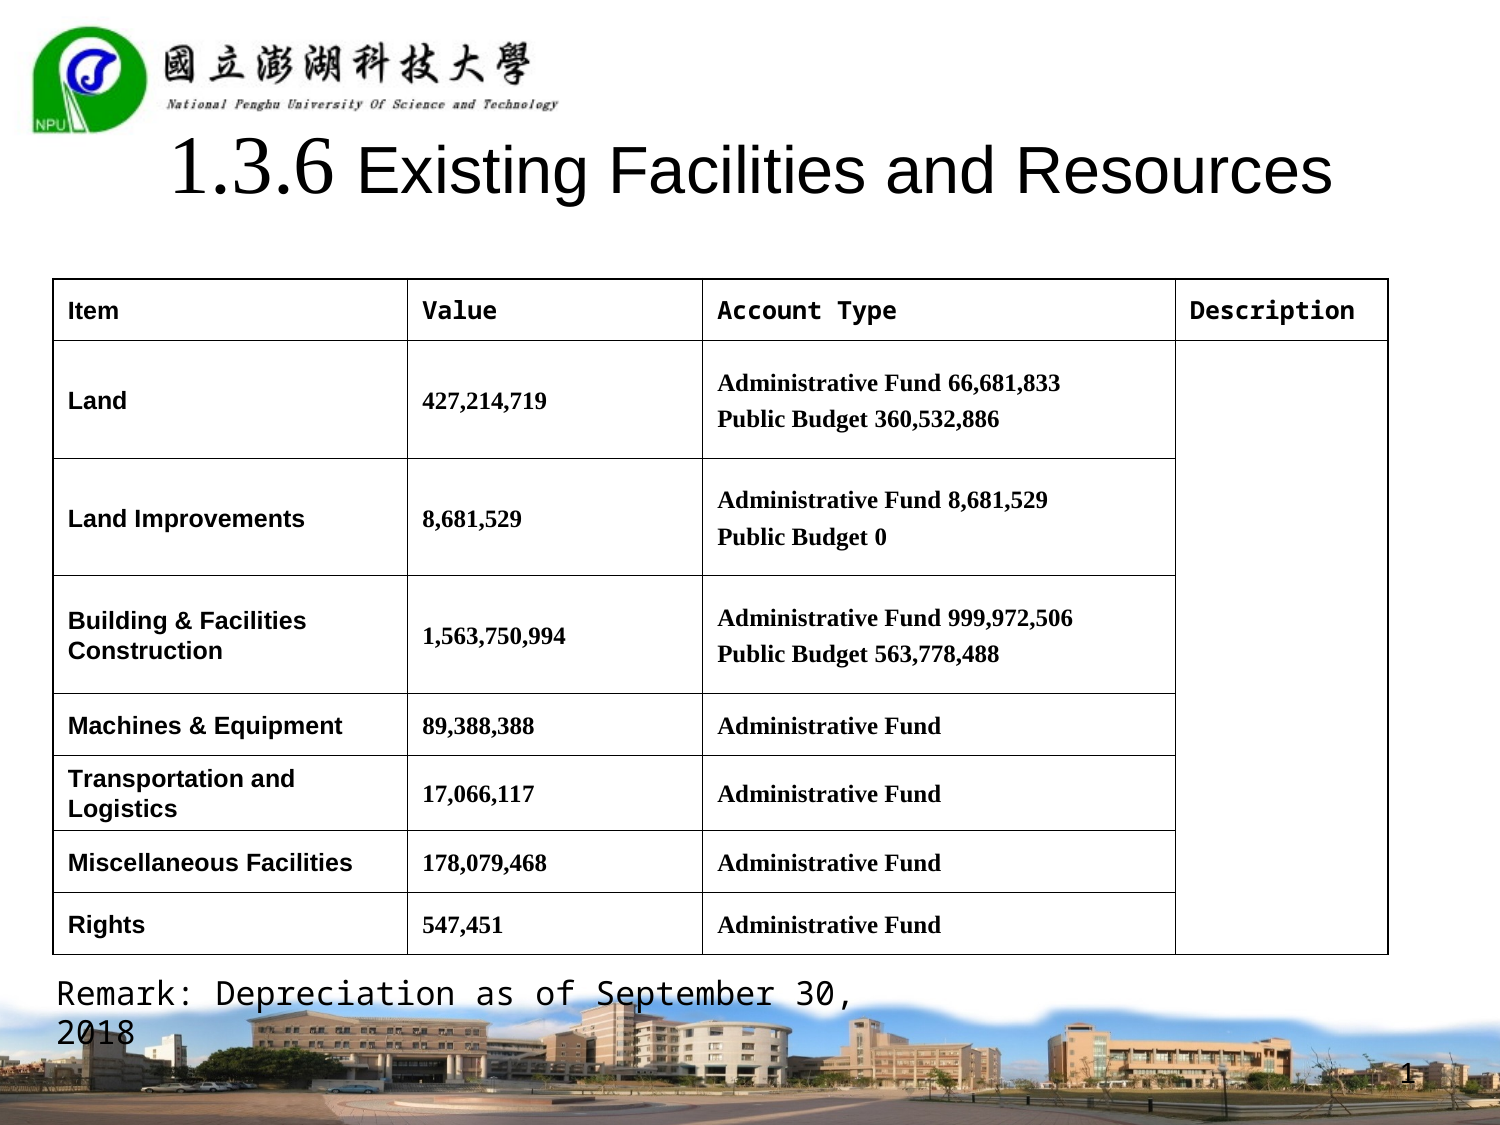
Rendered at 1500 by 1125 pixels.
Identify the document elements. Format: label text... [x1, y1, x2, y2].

table_cell 427,214,719 [408, 341, 702, 458]
table_cell Building & Facilities Construction [54, 576, 407, 693]
table_cell 178,079,468 [408, 831, 702, 892]
table_cell Administrative Fund [703, 893, 1175, 954]
table_cell Transportation and Logistics [54, 756, 407, 830]
picture [0, 0, 1500, 1125]
table_header Item [54, 280, 407, 340]
table_cell Miscellaneous Facilities [54, 831, 407, 892]
text_box Remark: Depreciation as of September 30, 2018 [41, 964, 880, 1060]
table_cell Administrative Fund 999,972,506 Public Budget 563,778,488 [703, 576, 1175, 693]
table_header Description [1176, 280, 1387, 340]
table_cell 1,563,750,994 [408, 576, 702, 693]
table_header Value [408, 280, 702, 340]
table_cell Administrative Fund 66,681,833 Public Budget 360,532,886 [703, 341, 1175, 458]
table_cell Administrative Fund [703, 831, 1175, 892]
table_cell Administrative Fund [703, 694, 1175, 755]
table_cell Land [54, 341, 407, 458]
table_cell [1176, 341, 1387, 954]
title 1.3.6 Existing Facilities and Resources [76, 101, 1427, 219]
table_cell Machines & Equipment [54, 694, 407, 755]
table_cell 547,451 [408, 893, 702, 954]
table_cell Land Improvements [54, 459, 407, 575]
table_header Account Type [703, 280, 1175, 340]
table_cell 8,681,529 [408, 459, 702, 575]
table_cell Rights [54, 893, 407, 954]
table_cell 17,066,117 [408, 756, 702, 830]
table_cell 89,388,388 [408, 694, 702, 755]
table_cell Administrative Fund [703, 756, 1175, 830]
table_cell Administrative Fund 8,681,529 Public Budget 0 [703, 459, 1175, 575]
text_box <編號> [1080, 1046, 1431, 1125]
